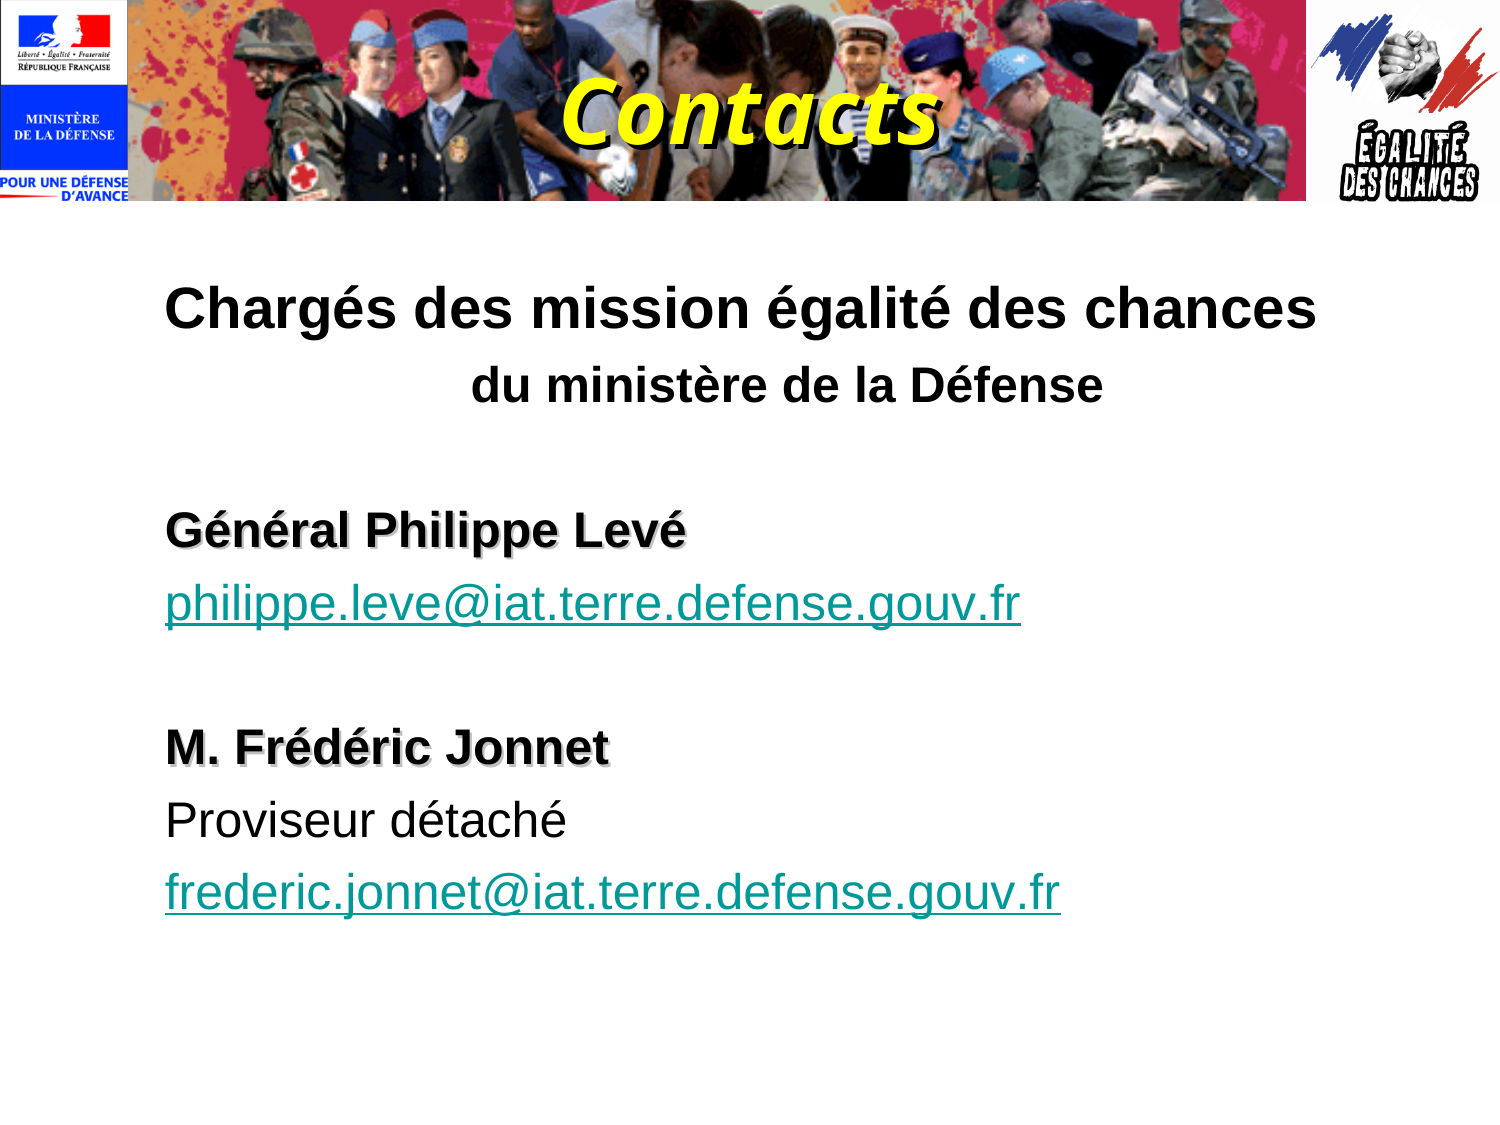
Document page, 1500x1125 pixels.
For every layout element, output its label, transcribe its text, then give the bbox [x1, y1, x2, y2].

picture [0, 0, 1306, 201]
title Contacts [75, 45, 1426, 233]
picture [1311, 0, 1500, 204]
list Chargés des mission égalité des chances du ministère de la Défense Général Philippe Levé philippe.leve@iat.terre.defense.gouv.fr M. Frédéric Jonnet Proviseur détaché frederic.jonnet@iat.terre.defense.gouv.fr [75, 262, 1426, 1005]
